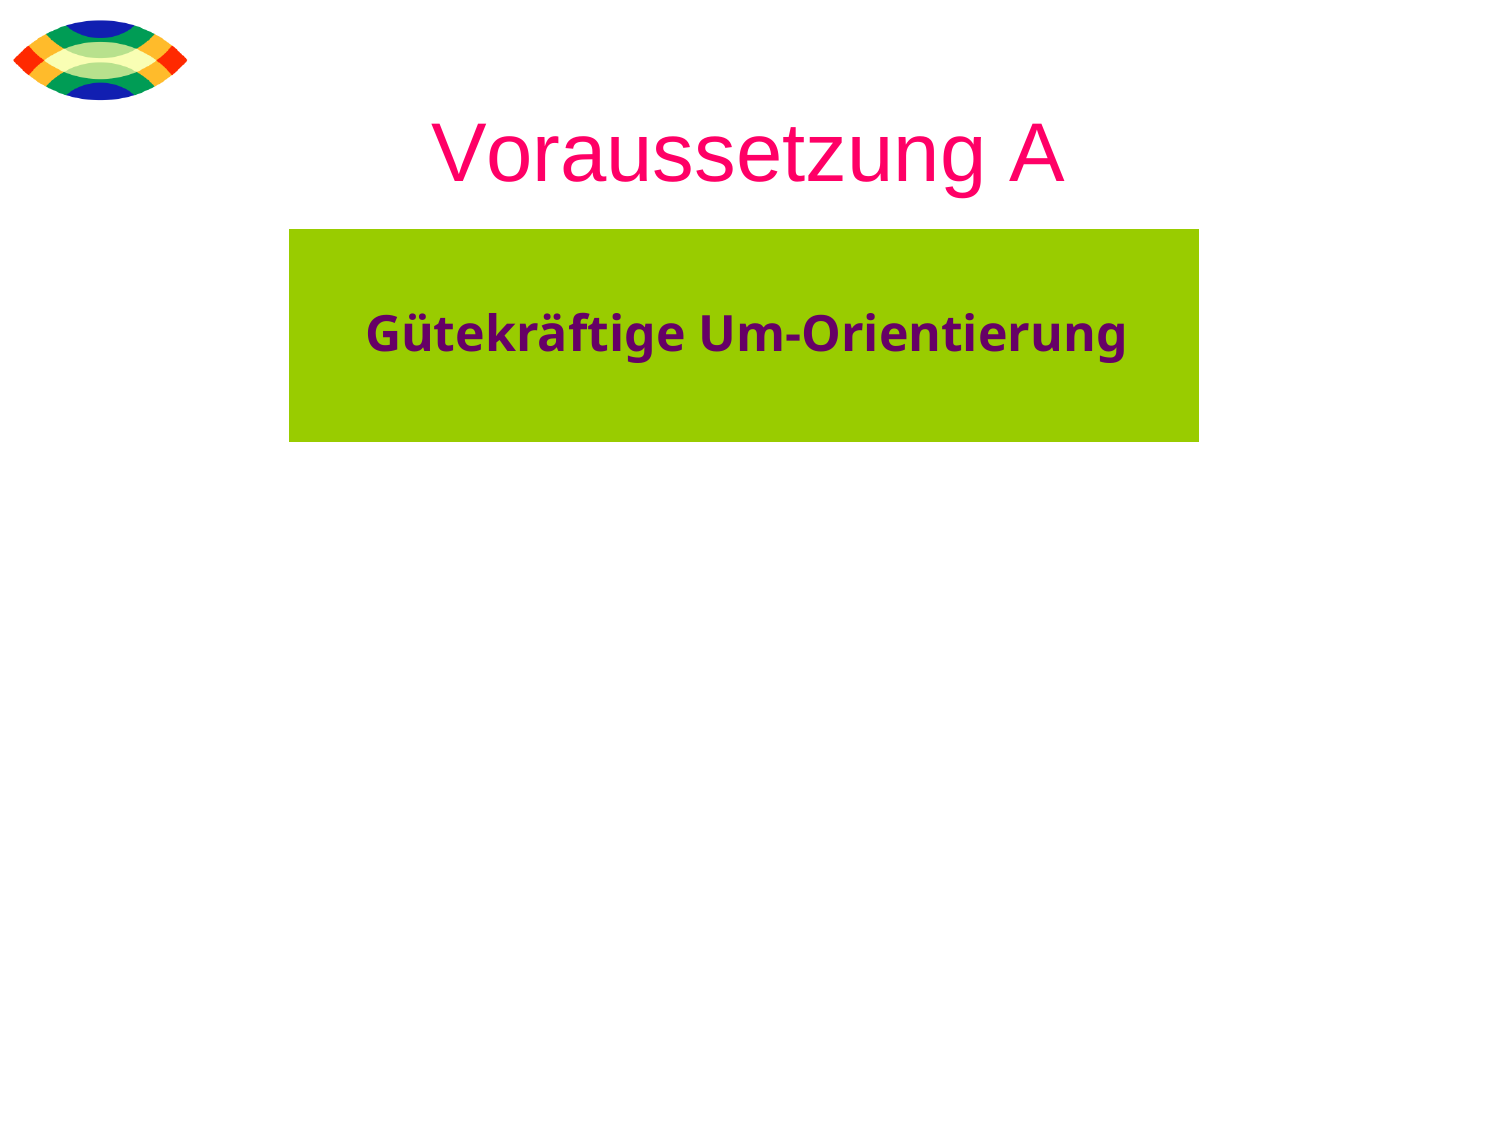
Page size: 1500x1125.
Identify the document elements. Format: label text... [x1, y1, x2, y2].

picture [5, 7, 195, 113]
text_box [289, 370, 1199, 442]
text_box Gütekräftige Um-Orientierung [282, 220, 1211, 370]
title Voraussetzung A [73, 54, 1424, 243]
